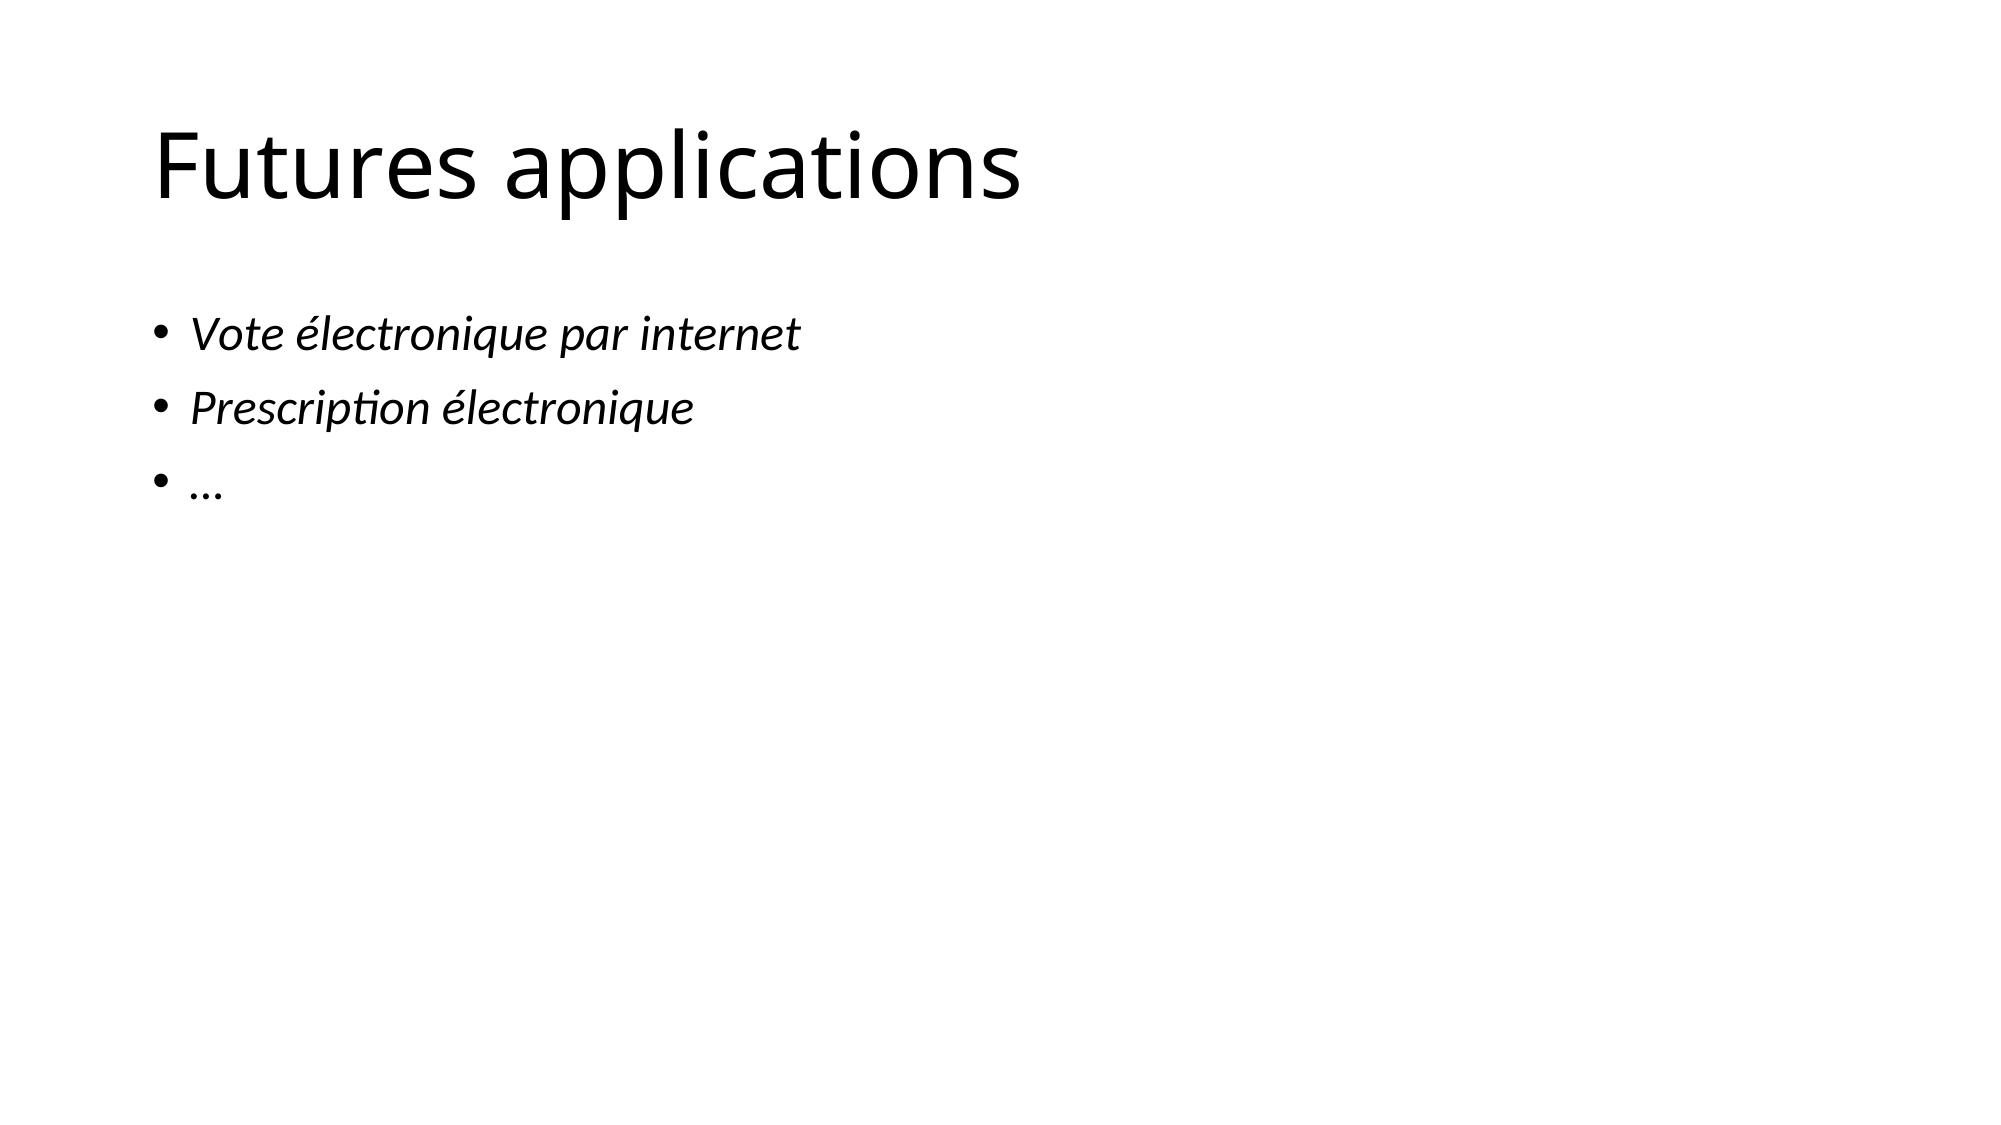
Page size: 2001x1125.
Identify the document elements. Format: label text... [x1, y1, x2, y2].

text_box Futures applications [137, 59, 1863, 278]
text_box Vote électronique par internet Prescription électronique … [137, 299, 1863, 1014]
